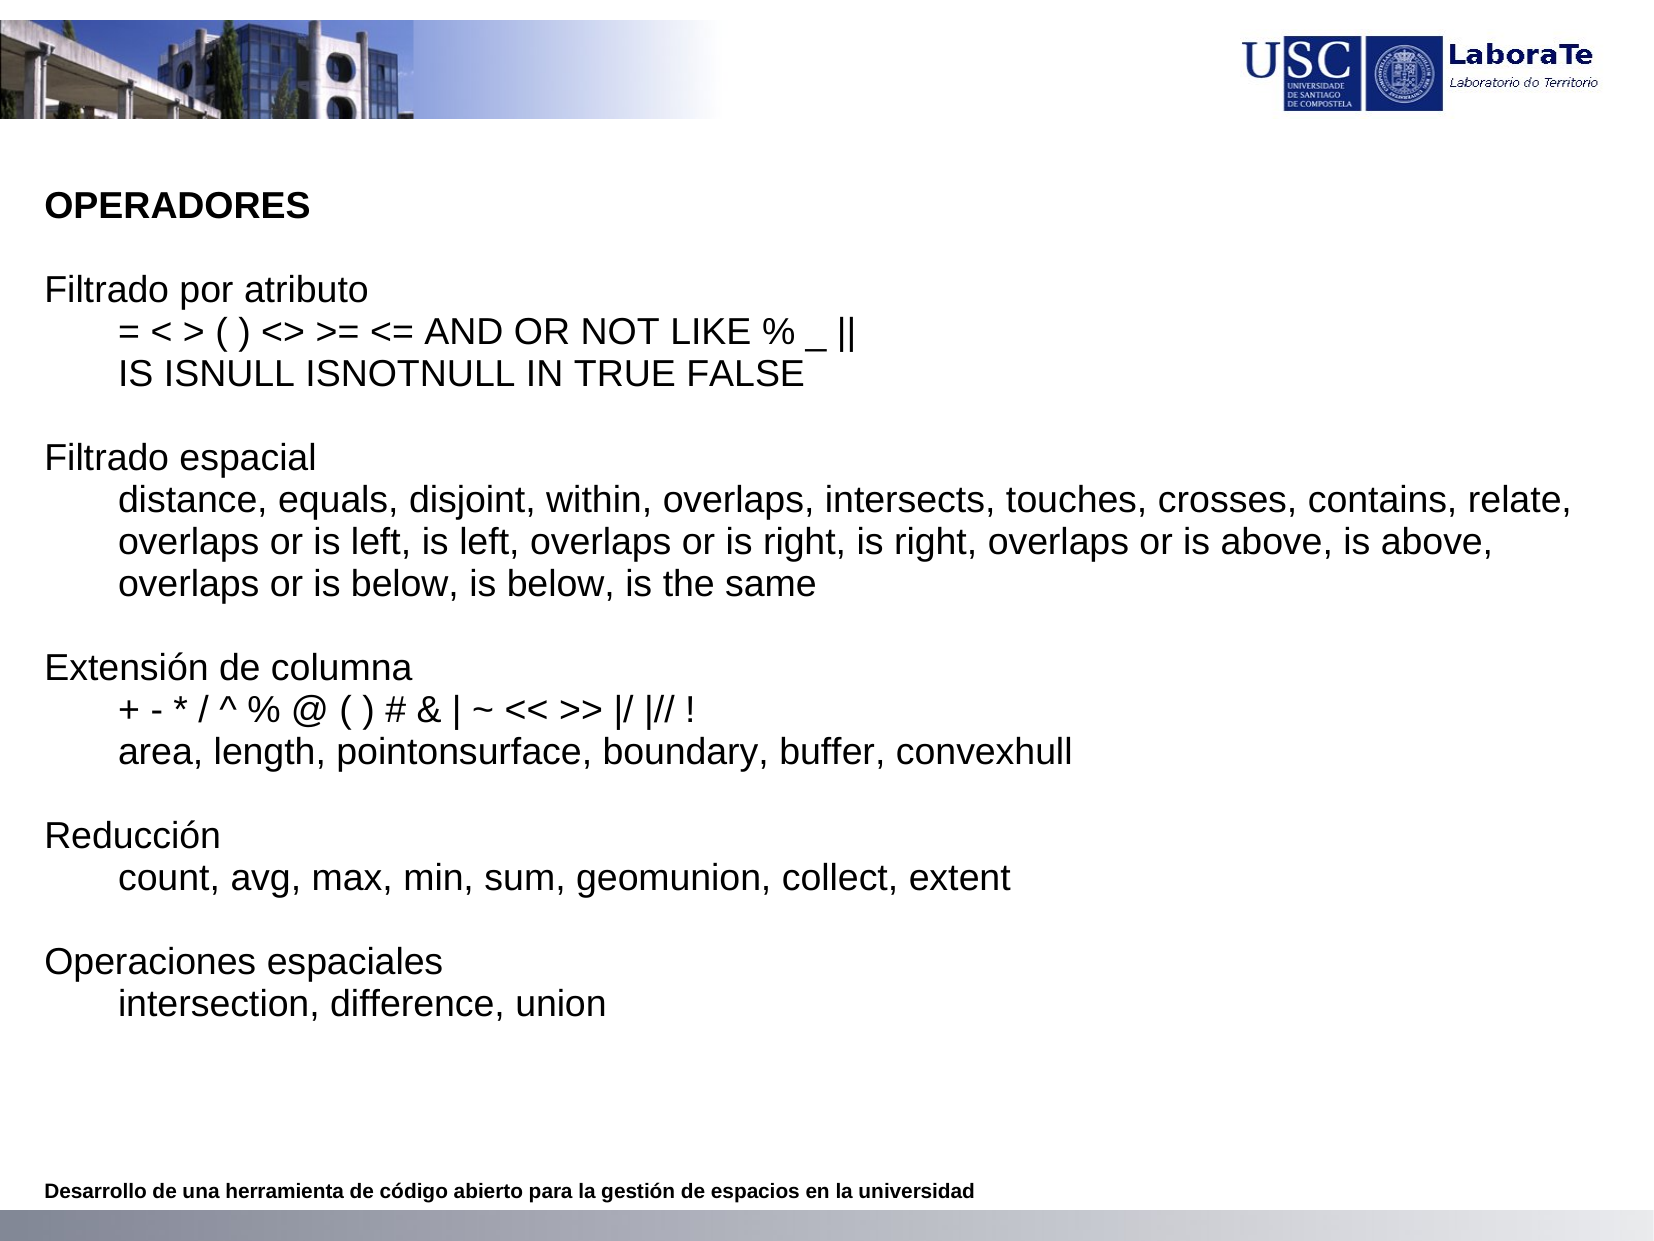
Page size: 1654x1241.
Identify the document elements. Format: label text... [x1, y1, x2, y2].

picture [0, 1210, 1654, 1241]
text_box OPERADORES Filtrado por atributo = < > ( ) <> >= <= AND OR NOT LIKE % _ || IS ISNULL ISNOTNULL IN TRUE FALSE Filtrado espacial distance, equals, disjoint, within, overlaps, intersects, touches, crosses, contains, relate, overlaps or is left, is left, overlaps or is right, is right, overlaps or is above, is above, overlaps or is below, is below, is the same Extensión de columna + - * / ^ % @ ( ) # & | ~ << >> |/ |// ! area, length, pointonsurface, boundary, buffer, convexhull Reducción count, avg, max, min, sum, geomunion, collect, extent Operaciones espaciales intersection, difference, union [29, 177, 1625, 1152]
picture [0, 20, 827, 119]
picture [1240, 29, 1654, 119]
